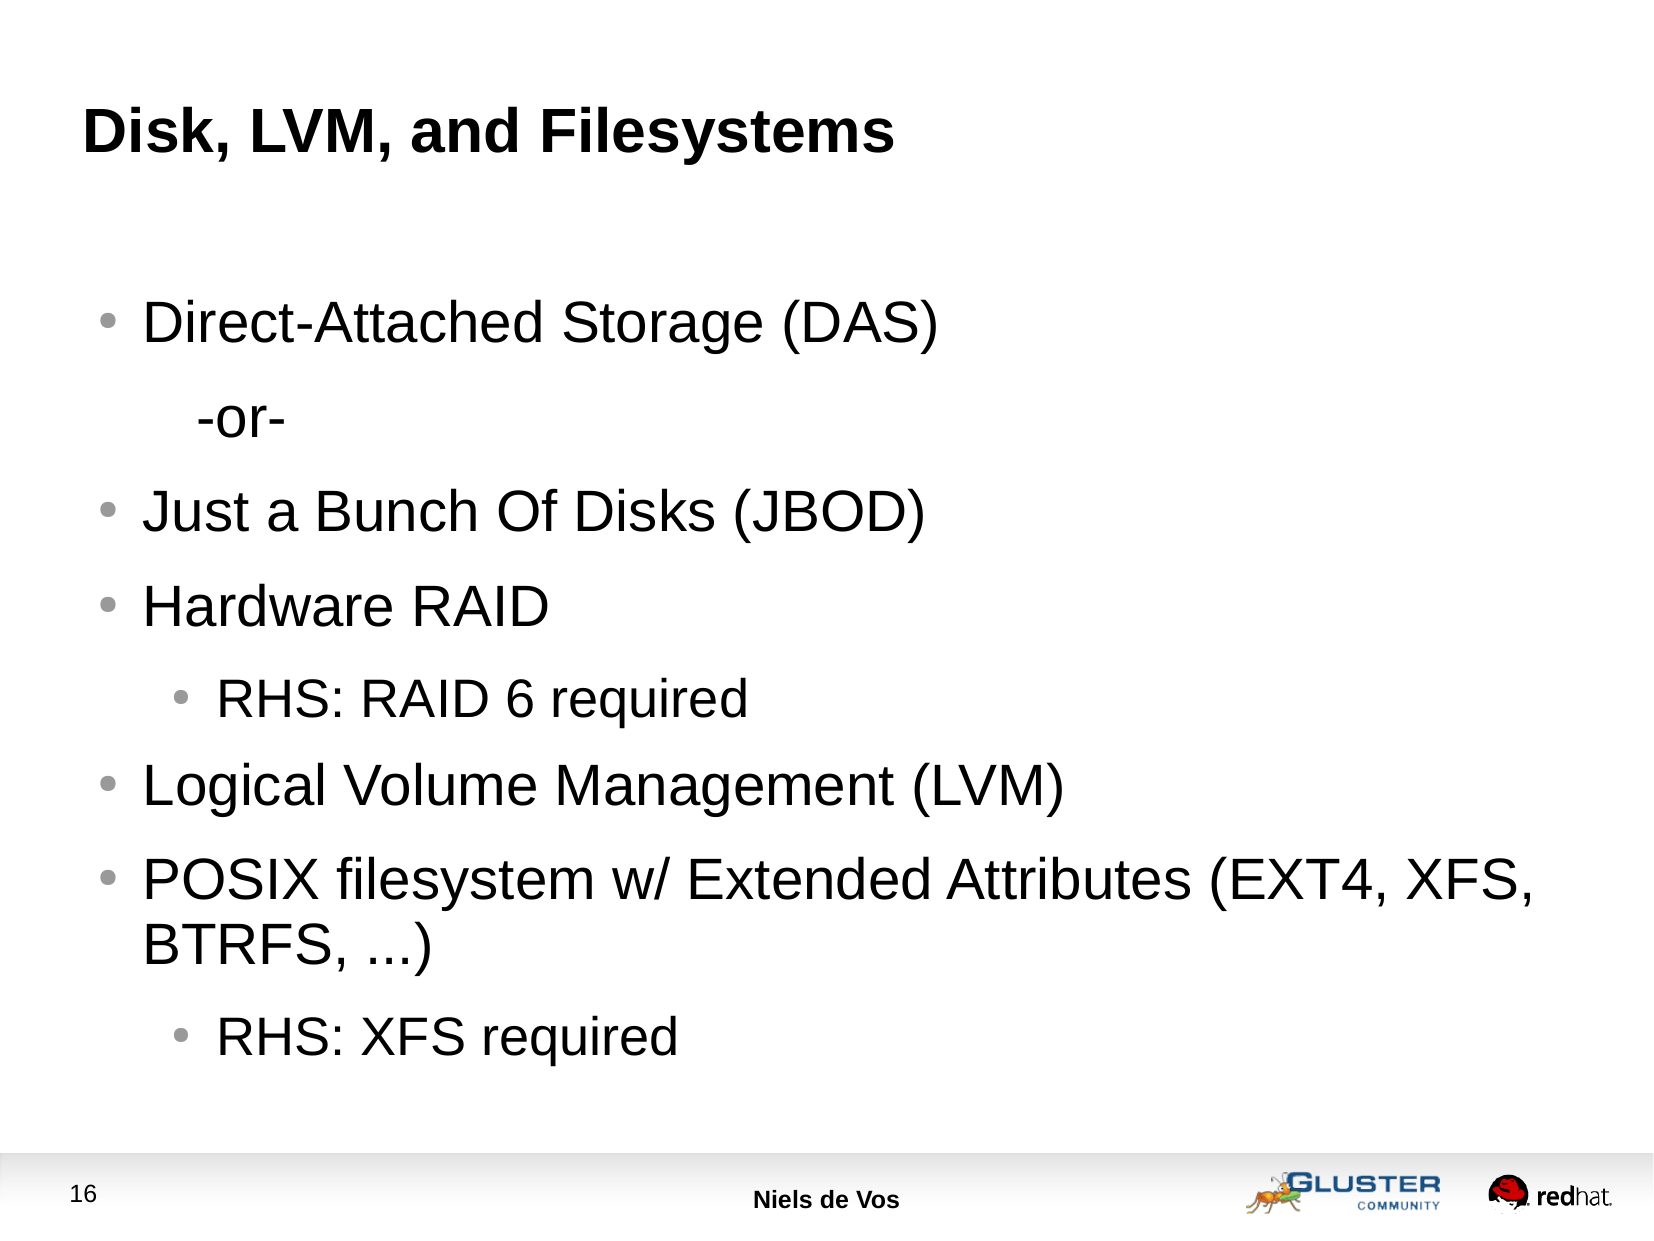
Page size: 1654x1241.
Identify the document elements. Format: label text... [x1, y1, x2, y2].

list Direct-Attached Storage (DAS) -or- Just a Bunch Of Disks (JBOD) Hardware RAID RHS: RAID 6 required Logical Volume Management (LVM) POSIX filesystem w/ Extended Attributes (EXT4, XFS, BTRFS, ...) RHS: XFS required [82, 290, 1571, 1109]
picture [0, 1153, 1654, 1238]
title Disk, LVM, and Filesystems [82, 49, 1571, 257]
